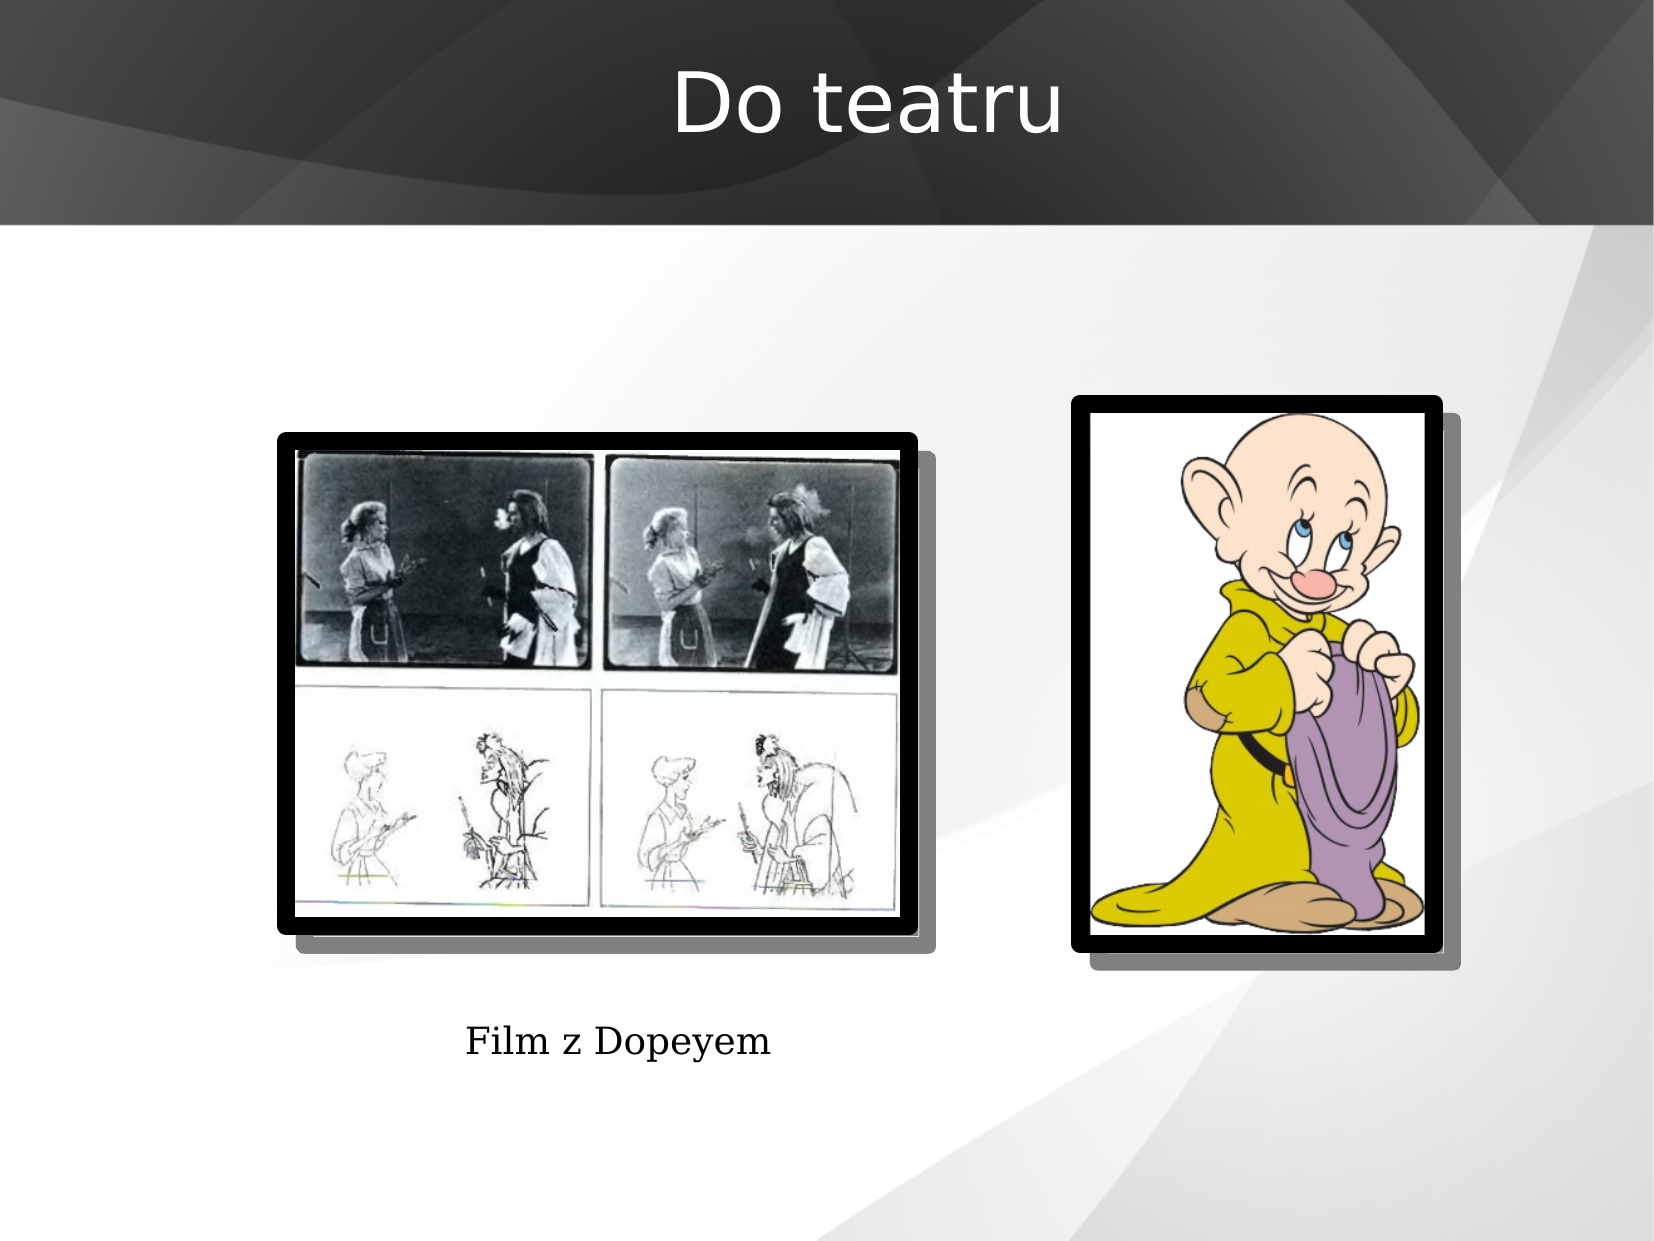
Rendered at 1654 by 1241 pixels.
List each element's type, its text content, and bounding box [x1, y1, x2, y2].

title Do teatru [124, 0, 1613, 208]
text_box Film z Dopeyem [450, 1012, 787, 1071]
picture [0, 0, 1654, 1241]
